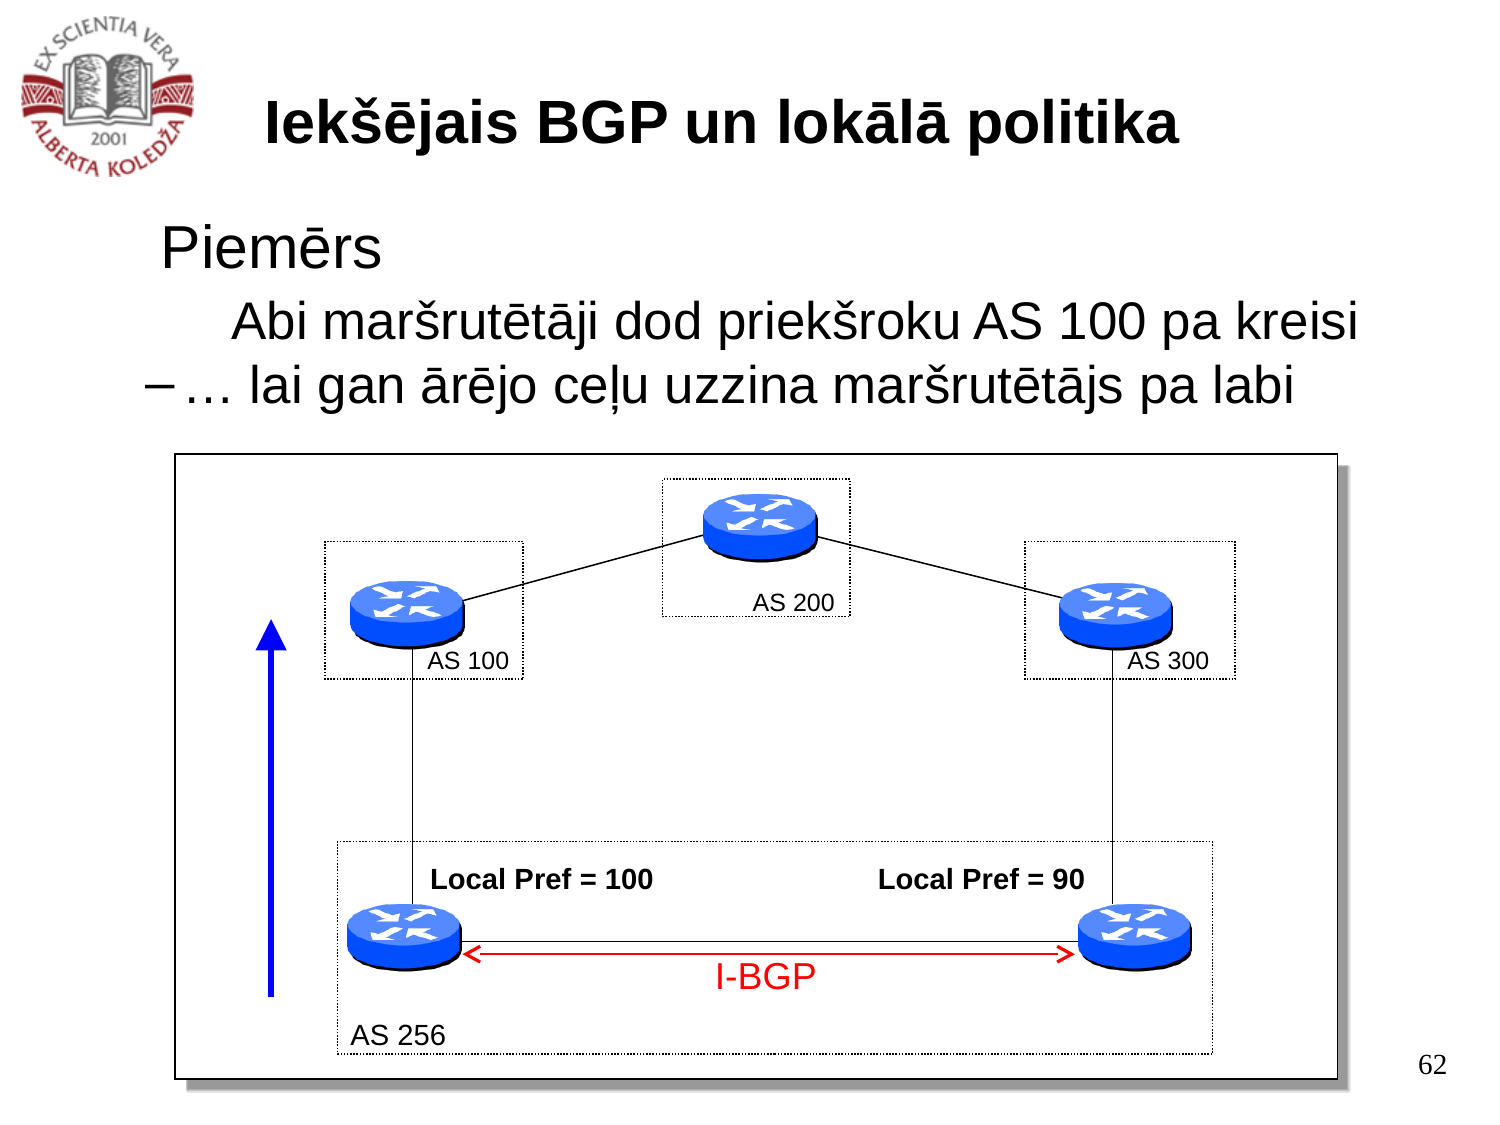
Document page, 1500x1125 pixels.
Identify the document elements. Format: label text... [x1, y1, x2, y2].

picture [343, 900, 467, 978]
picture [346, 577, 471, 655]
text_box AS 300 [1113, 637, 1225, 683]
picture [699, 490, 823, 568]
text_box Local Pref = 100 [415, 852, 669, 903]
text_box Local Pref = 90 [863, 852, 1101, 903]
title Iekšējais BGP un lokālā politika [50, 62, 1374, 175]
text_box [174, 454, 1338, 1080]
text_box AS 100 [413, 637, 525, 683]
picture [1055, 579, 1179, 656]
text_box AS 200 [738, 579, 851, 625]
picture [21, 16, 194, 177]
text_box I-BGP [700, 943, 833, 1005]
list Piemērs Abi maršrutētāji dod priekšroku AS 100 pa kreisi … lai gan ārējo ceļu uzzina maršrutētājs pa labi [74, 200, 1463, 1101]
picture [1074, 900, 1198, 978]
text_box AS 256 [335, 1008, 462, 1059]
